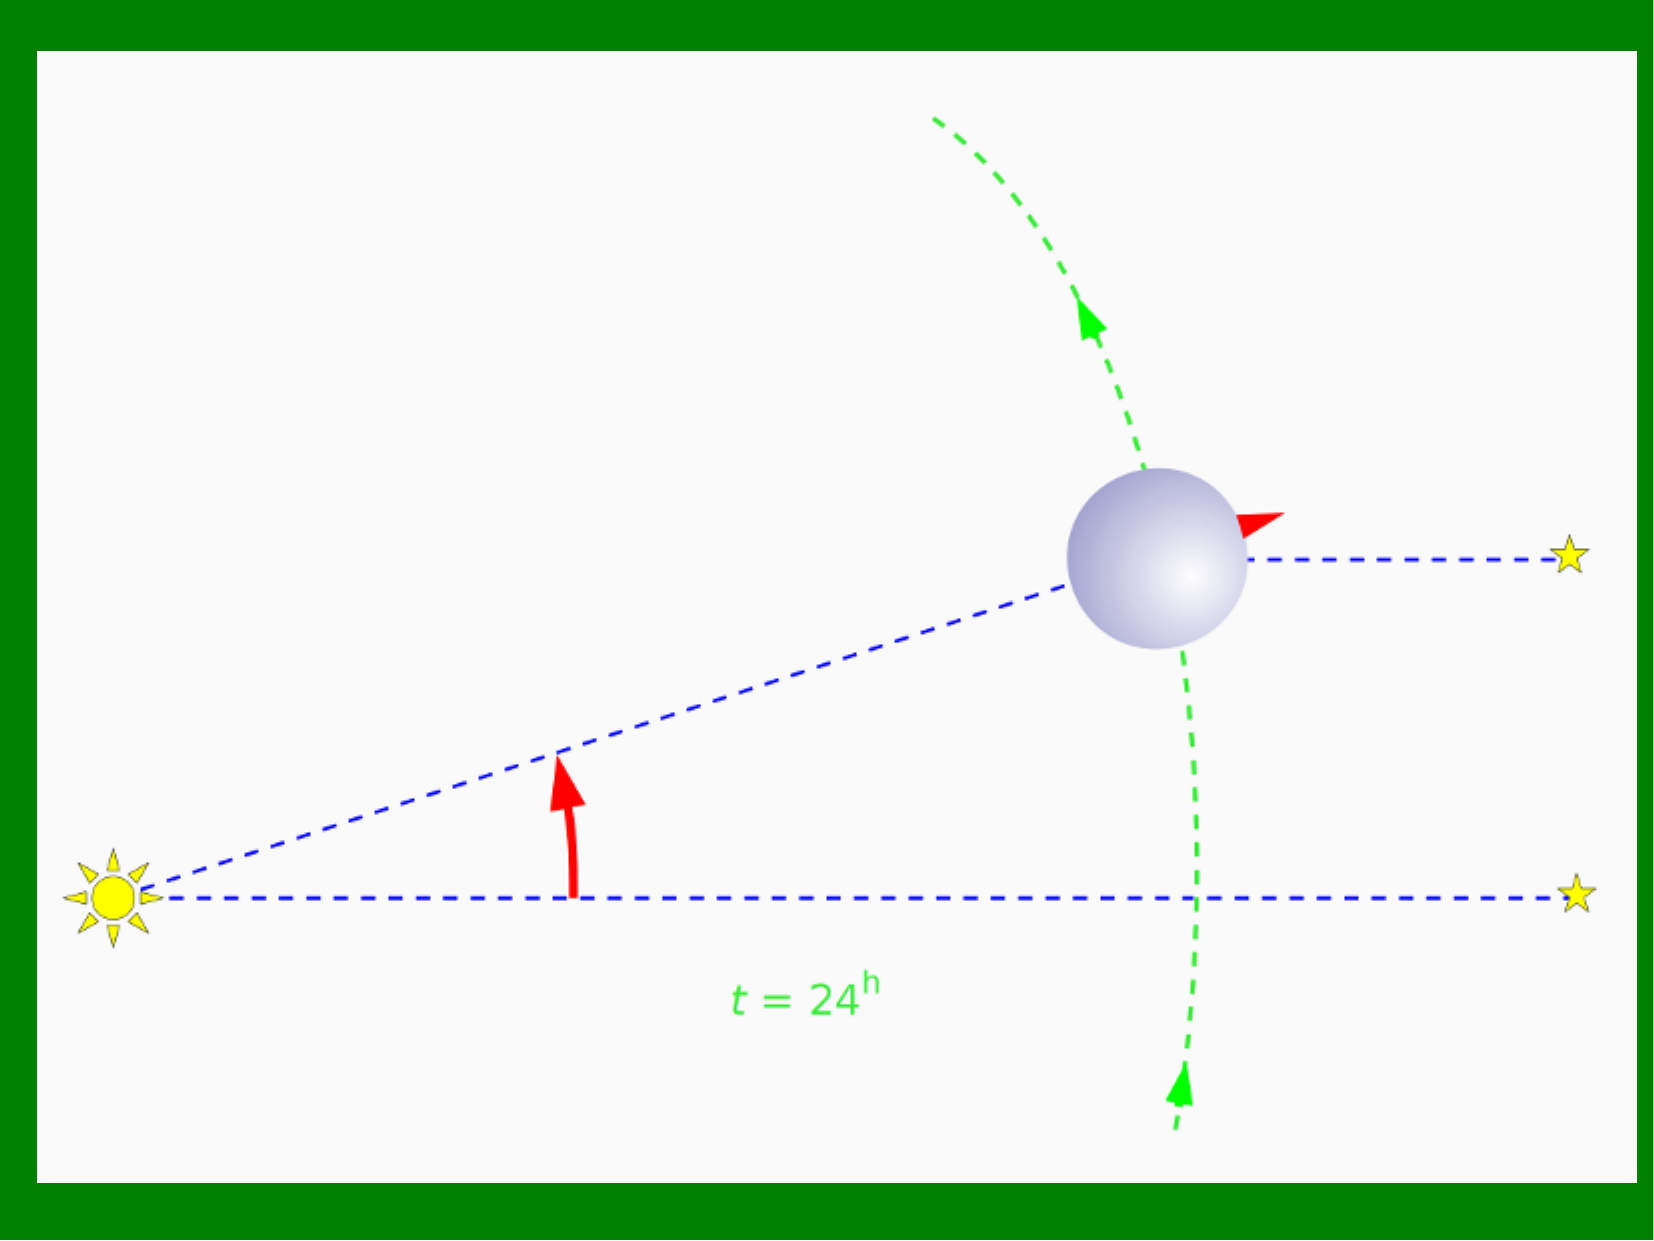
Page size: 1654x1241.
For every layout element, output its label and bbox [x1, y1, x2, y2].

picture [37, 51, 1637, 1183]
